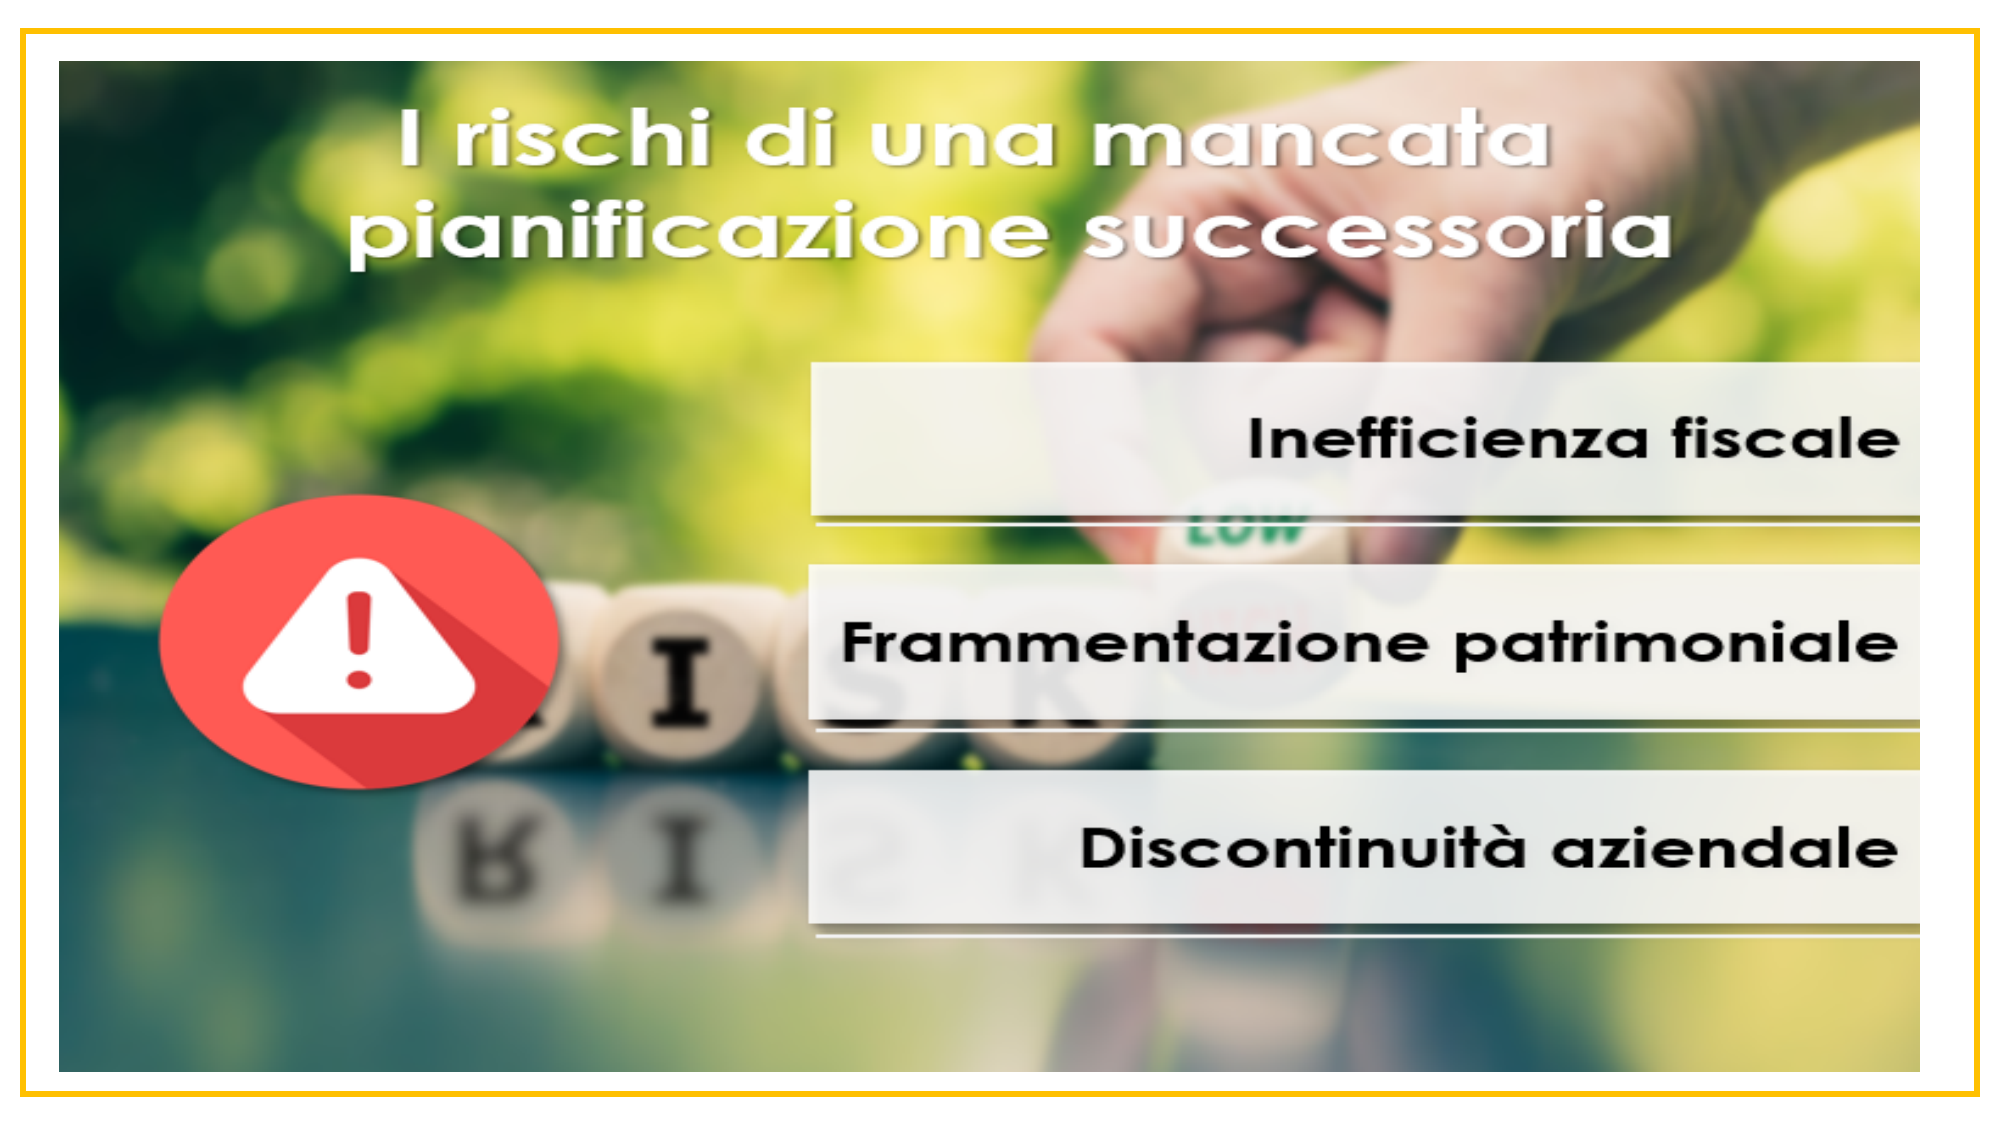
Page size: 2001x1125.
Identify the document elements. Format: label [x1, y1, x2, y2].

text_box [22, 31, 1978, 1095]
picture [59, 61, 1920, 1072]
